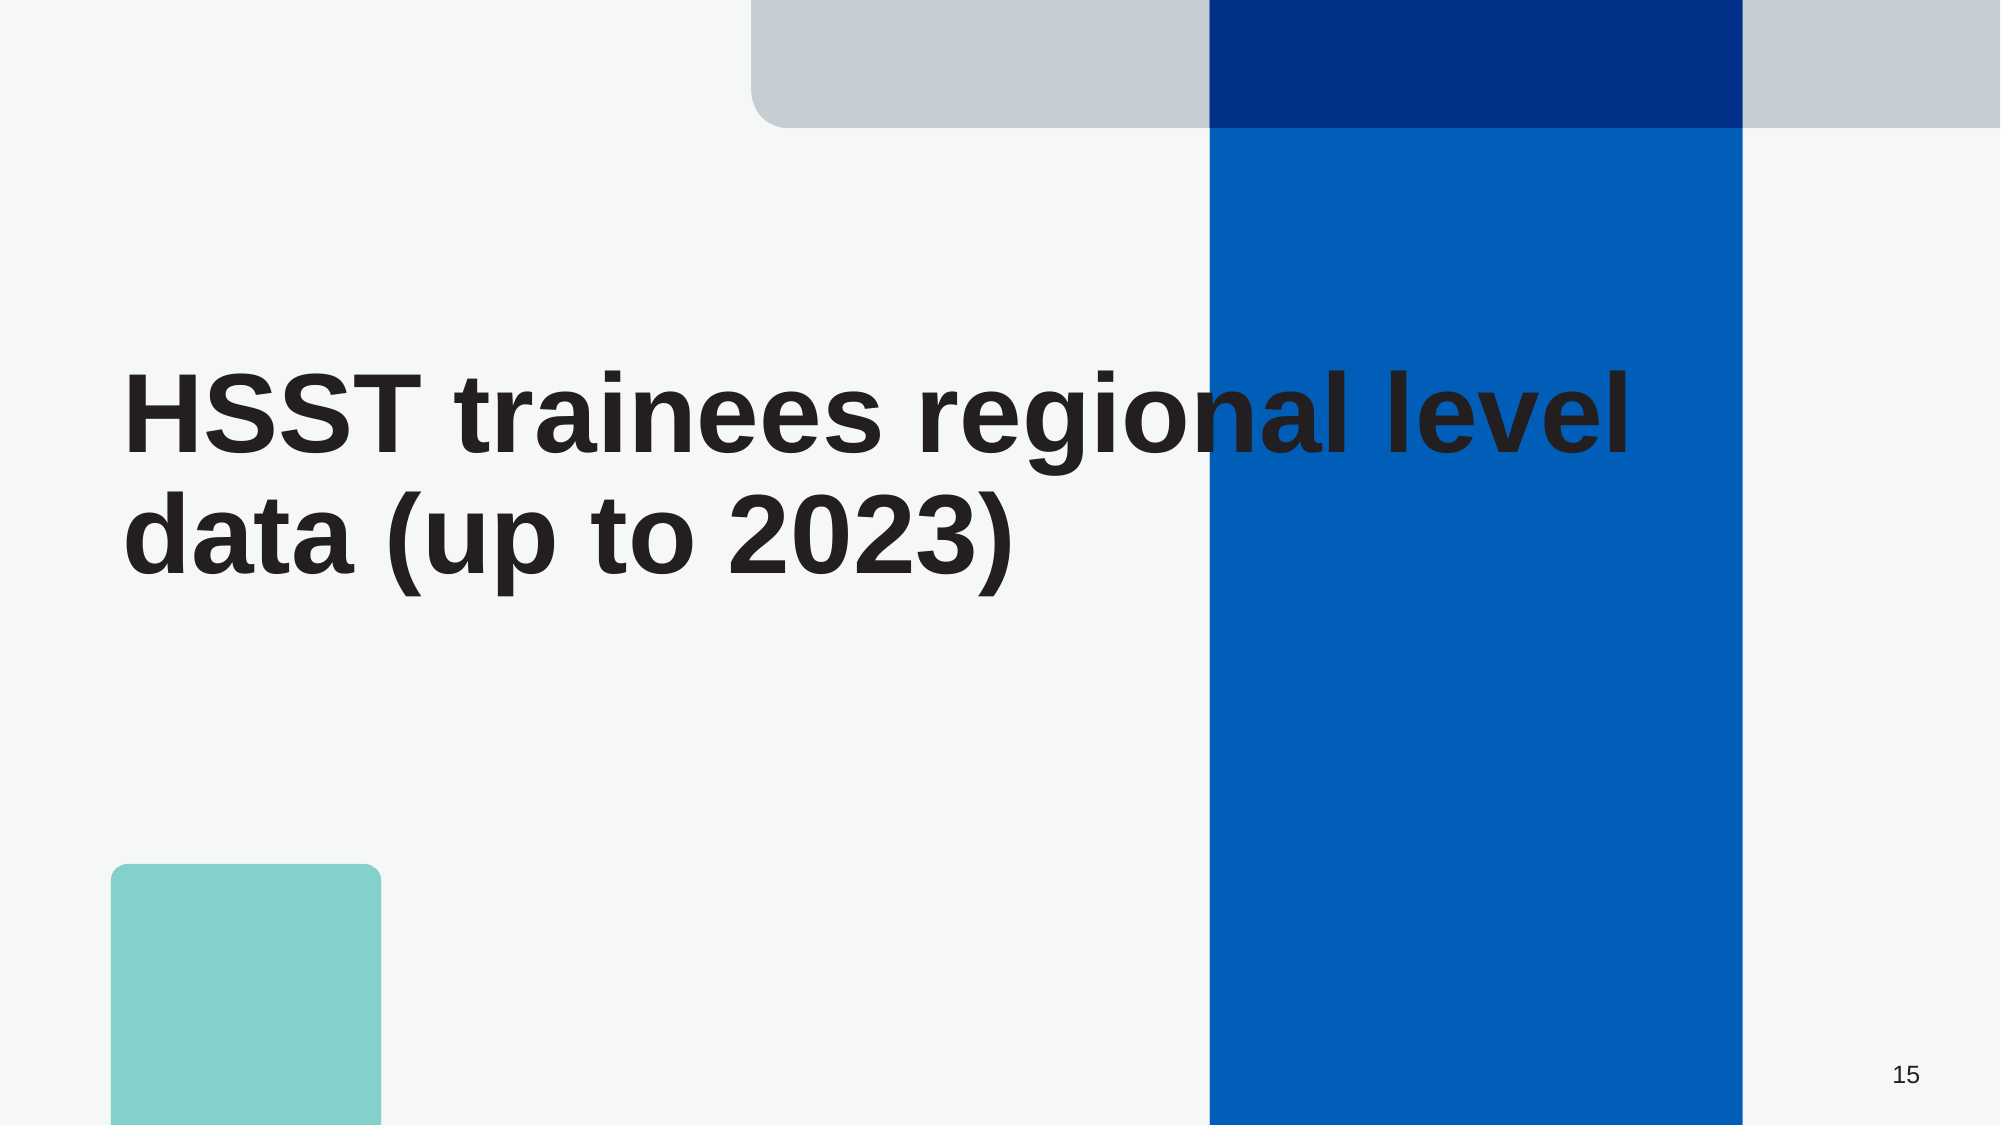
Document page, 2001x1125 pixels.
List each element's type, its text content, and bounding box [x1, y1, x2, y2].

title HSST trainees regional level data (up to 2023) [122, 355, 1189, 573]
